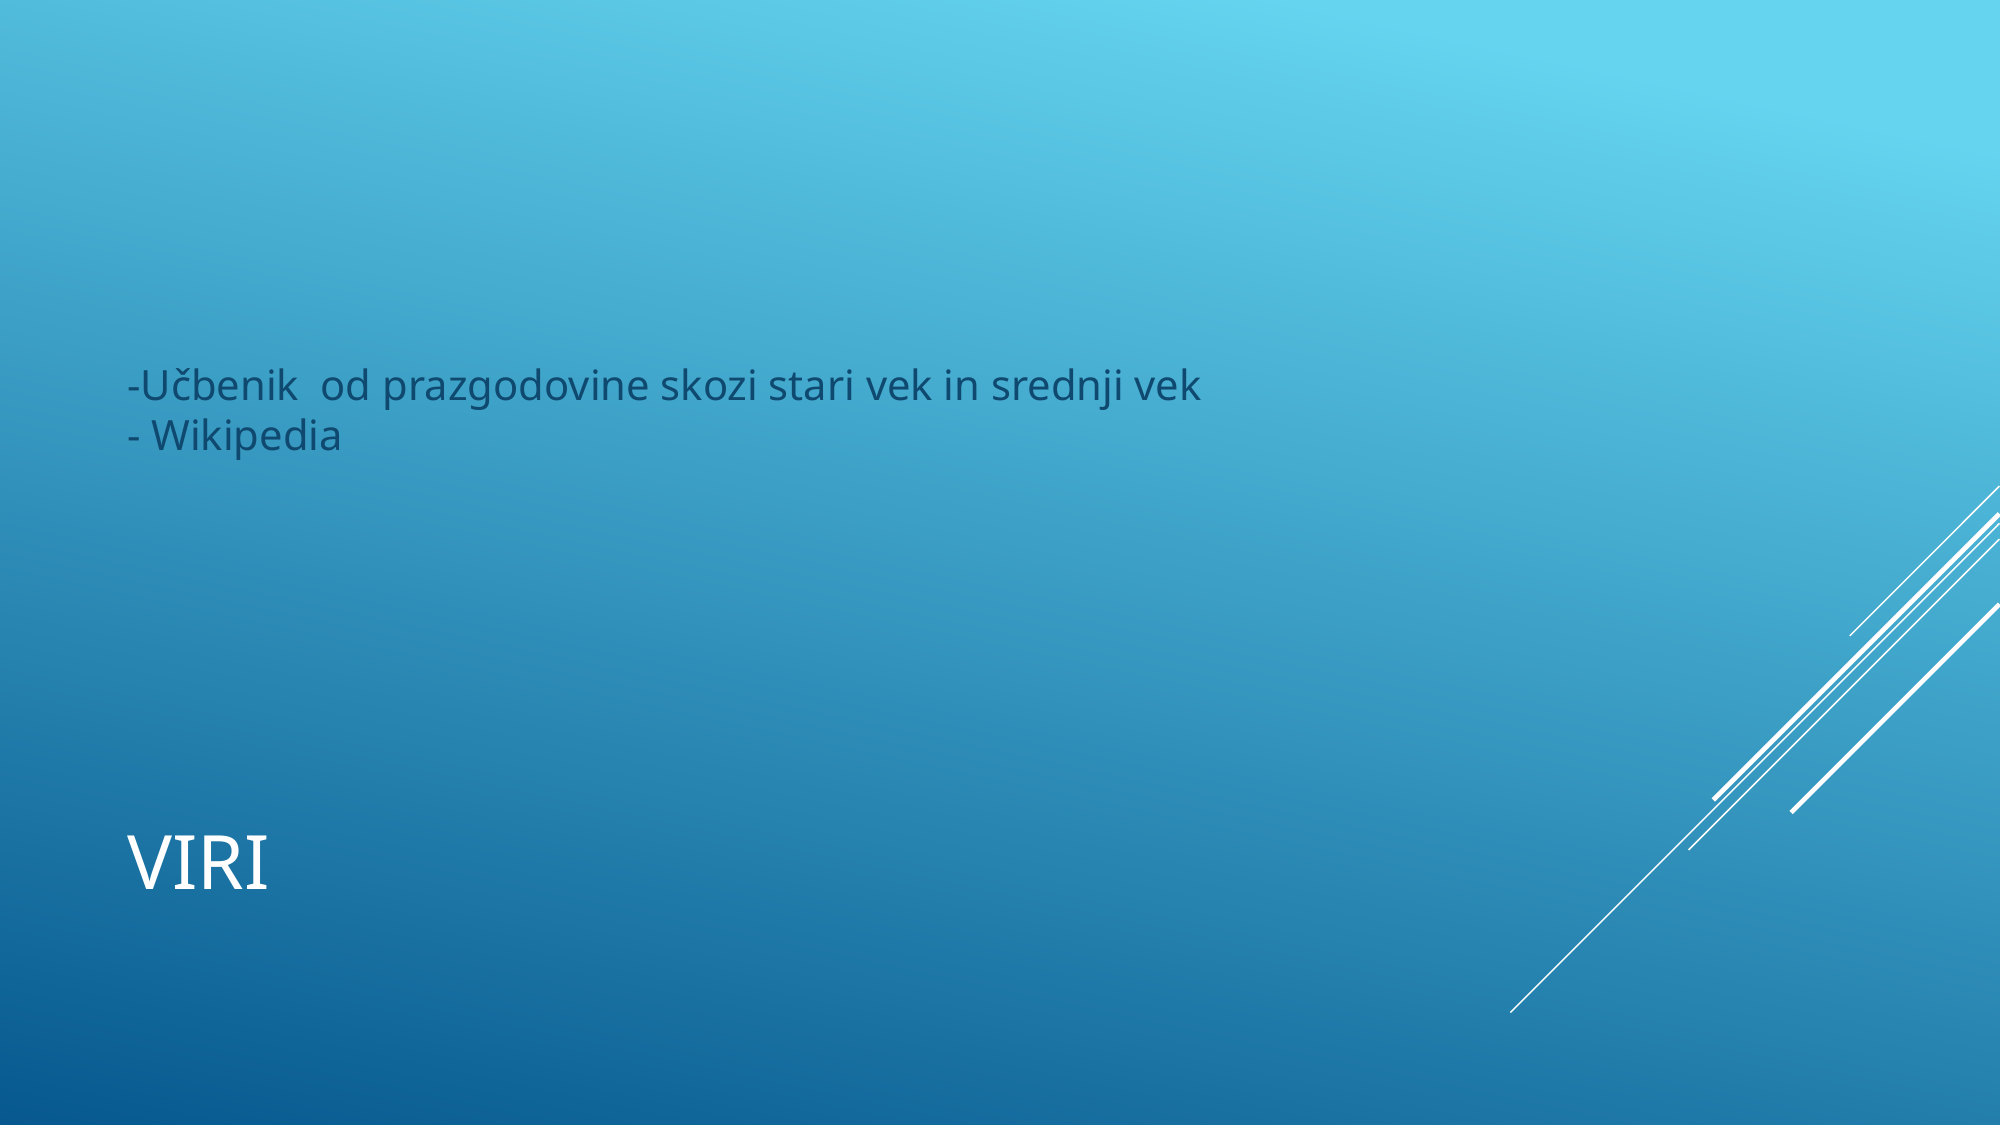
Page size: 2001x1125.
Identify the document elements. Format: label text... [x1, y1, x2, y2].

title vIRI [112, 736, 1513, 984]
list -Učbenik od prazgodovine skozi stari vek in srednji vek - Wikipedia [112, 112, 1513, 706]
